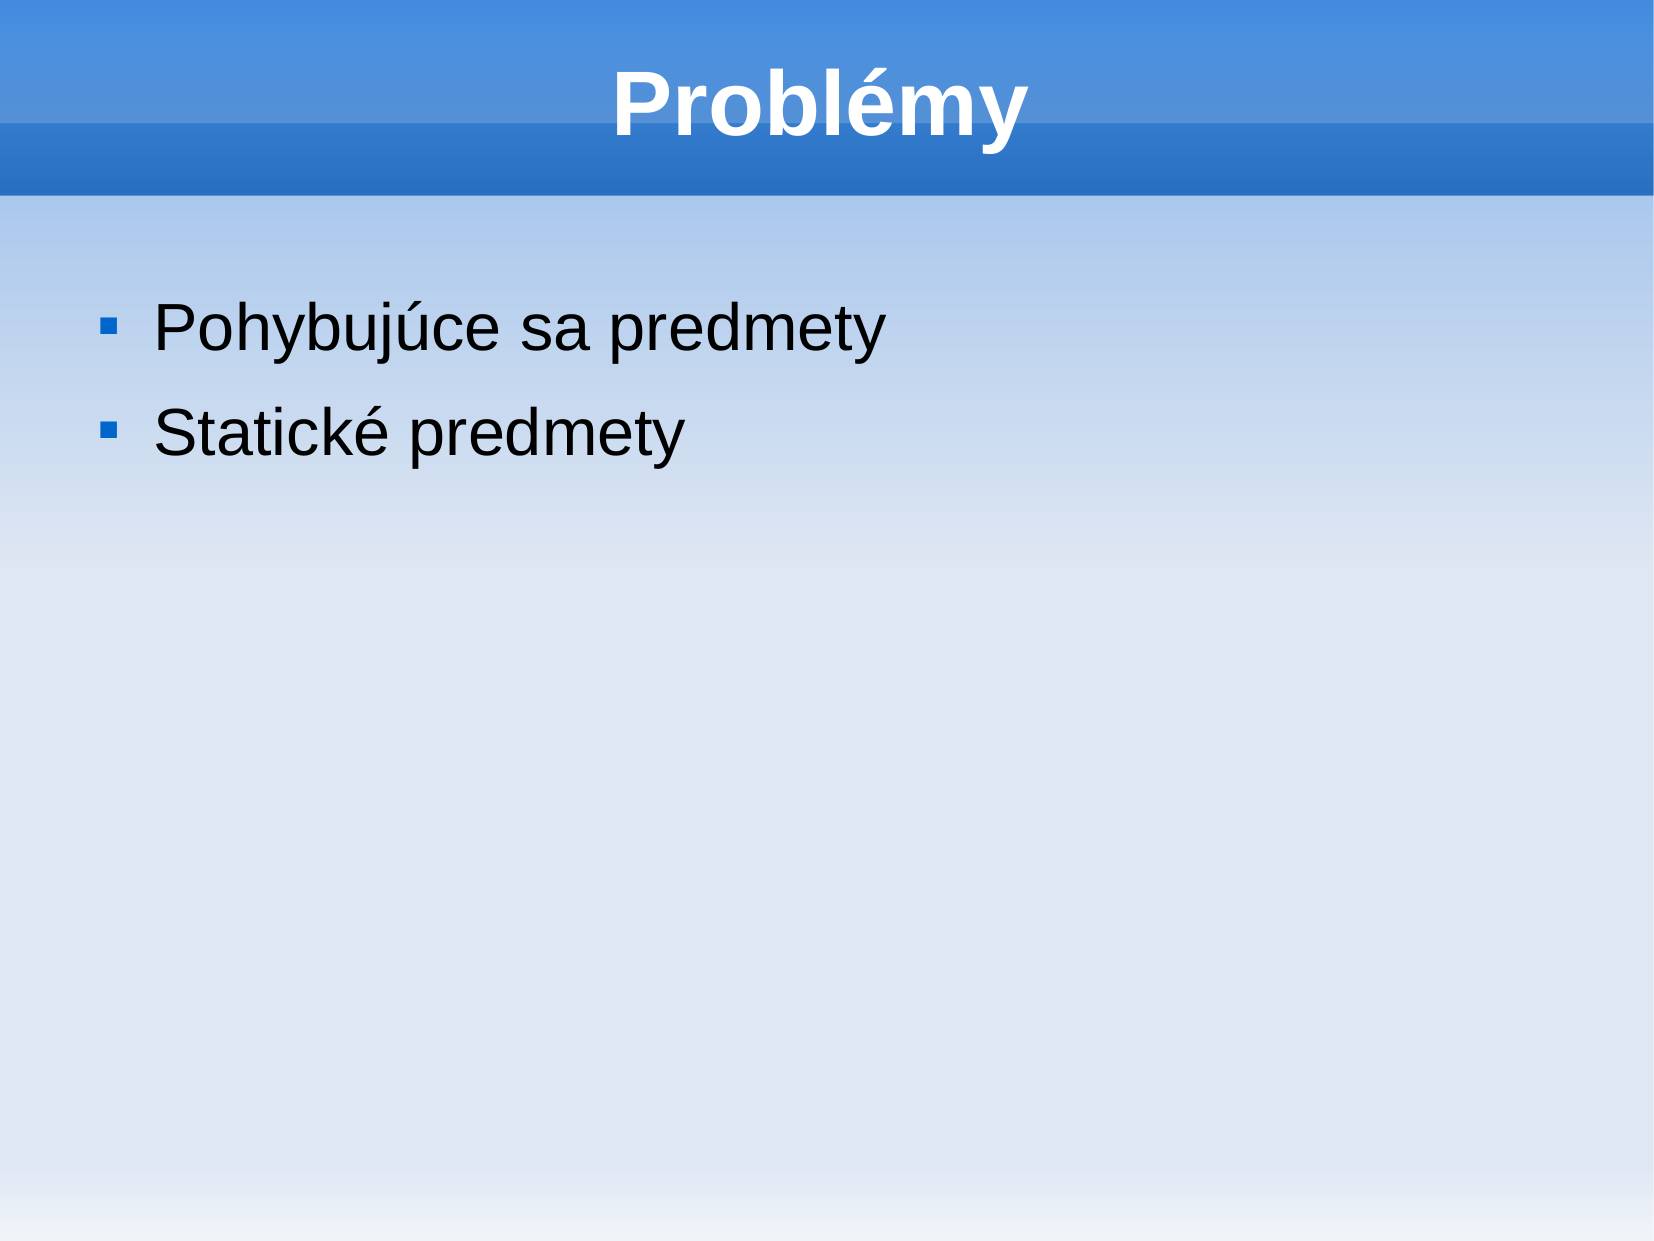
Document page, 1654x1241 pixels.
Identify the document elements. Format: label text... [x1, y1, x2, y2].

list Pohybujúce sa predmety Statické predmety [82, 290, 1571, 1094]
title Problémy [76, 0, 1565, 208]
picture [0, 0, 1654, 1241]
